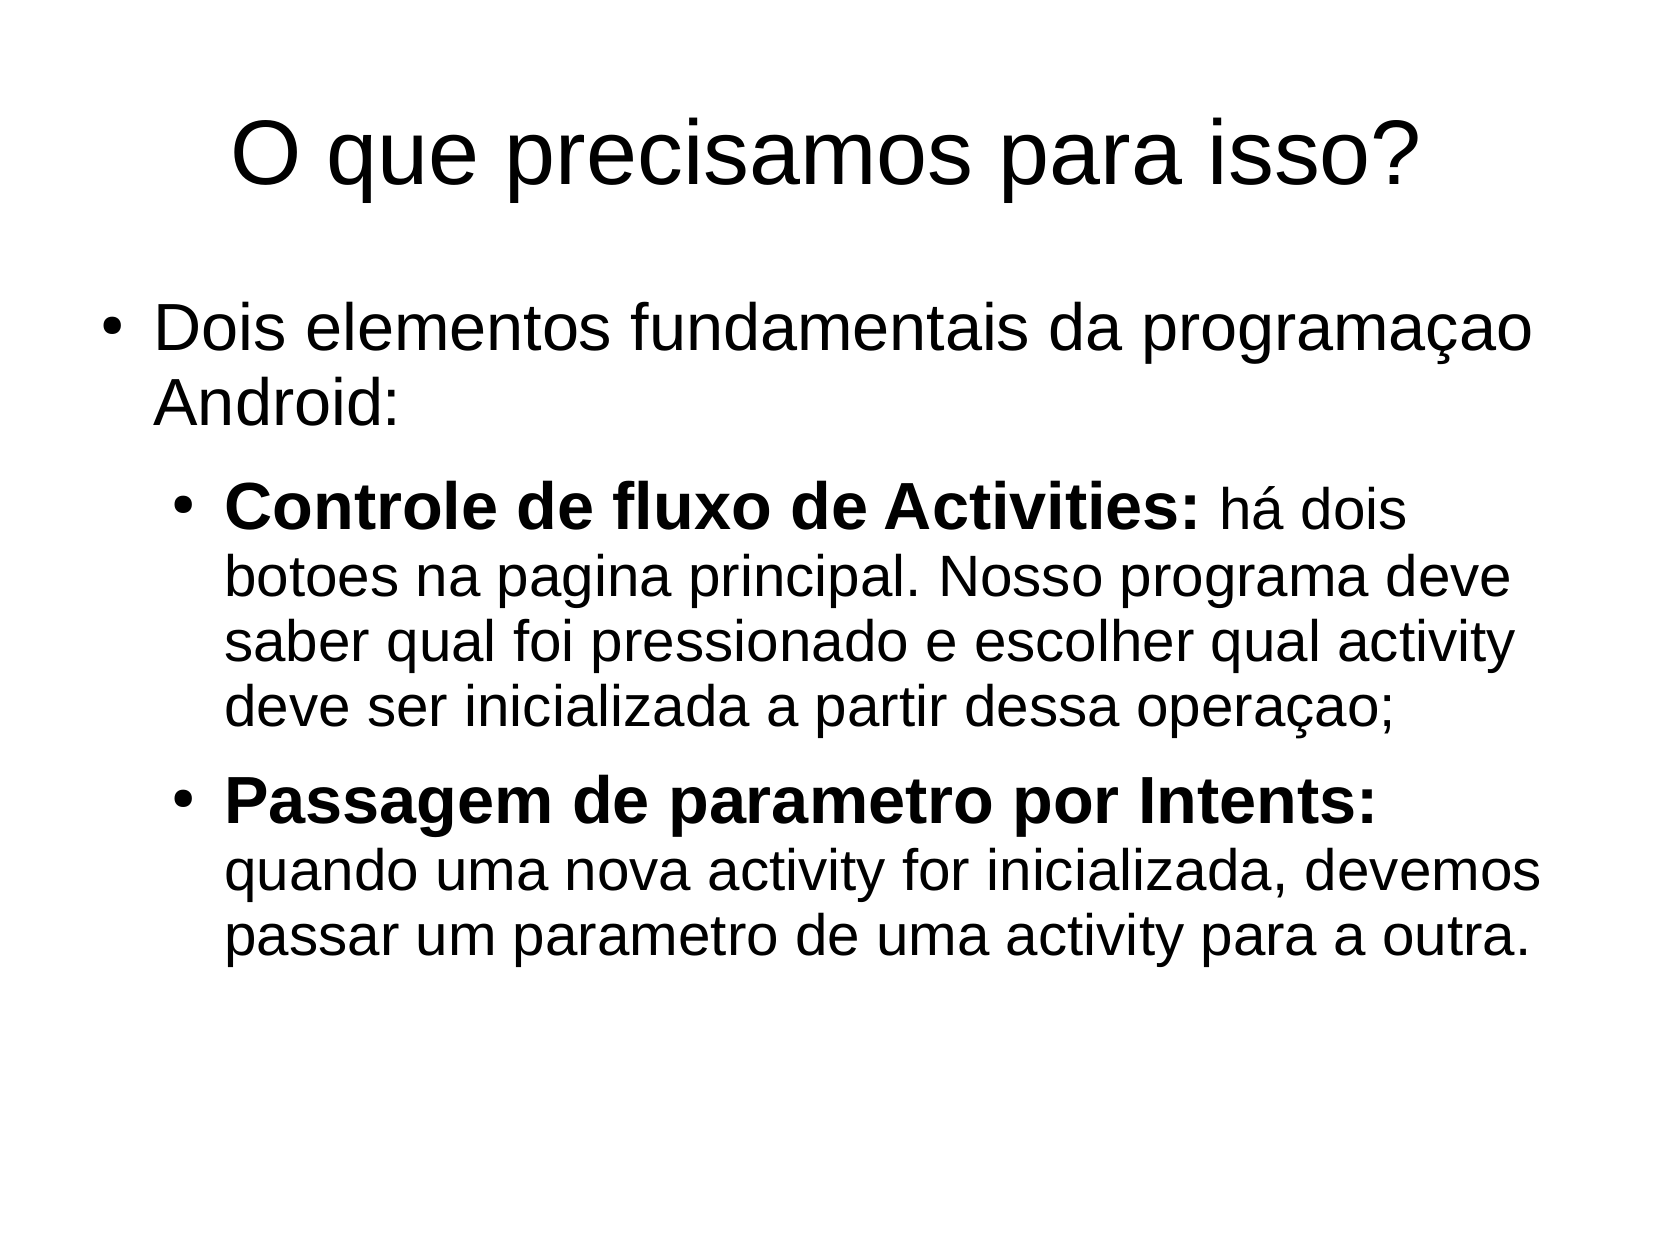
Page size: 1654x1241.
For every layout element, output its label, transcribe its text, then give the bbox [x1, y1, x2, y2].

list Dois elementos fundamentais da programaçao Android: Controle de fluxo de Activities: há dois botoes na pagina principal. Nosso programa deve saber qual foi pressionado e escolher qual activity deve ser inicializada a partir dessa operaçao; Passagem de parametro por Intents: quando uma nova activity for inicializada, devemos passar um parametro de uma activity para a outra. [82, 290, 1571, 1109]
title O que precisamos para isso? [82, 49, 1571, 257]
